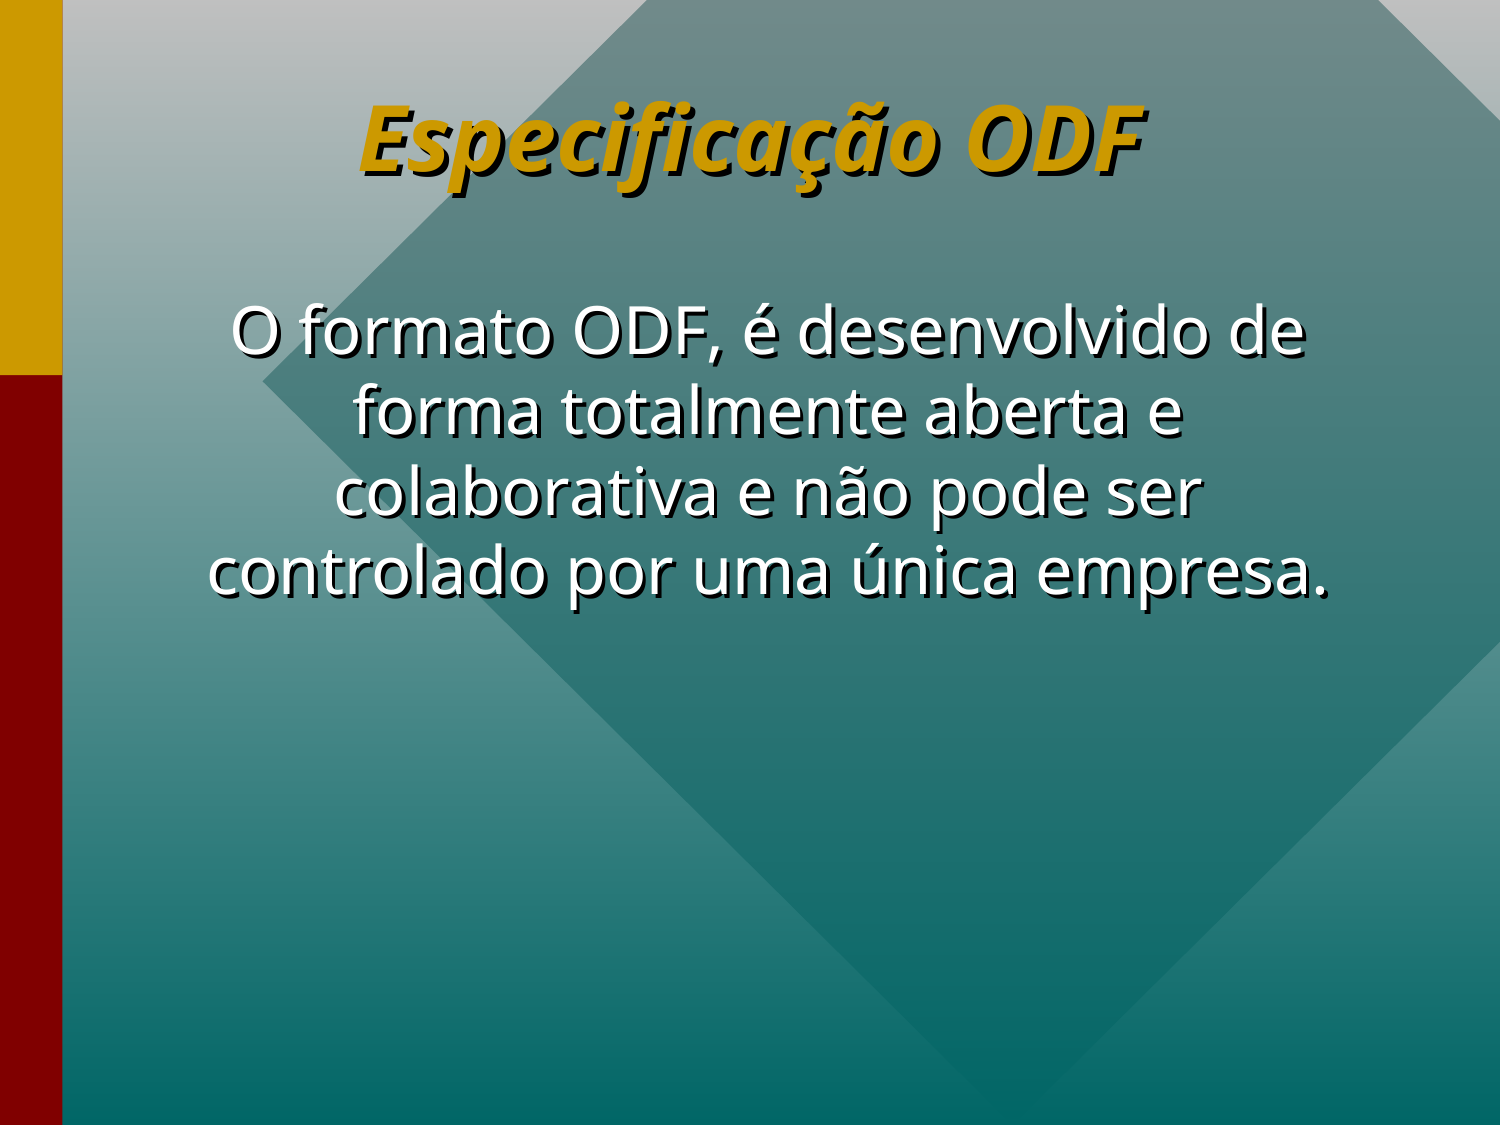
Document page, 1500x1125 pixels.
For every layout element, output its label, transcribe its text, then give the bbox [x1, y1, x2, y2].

list O formato ODF, é desenvolvido de forma totalmente aberta e colaborativa e não pode ser controlado por uma única empresa. [149, 280, 1388, 1024]
title Especificação ODF [150, 0, 1351, 280]
